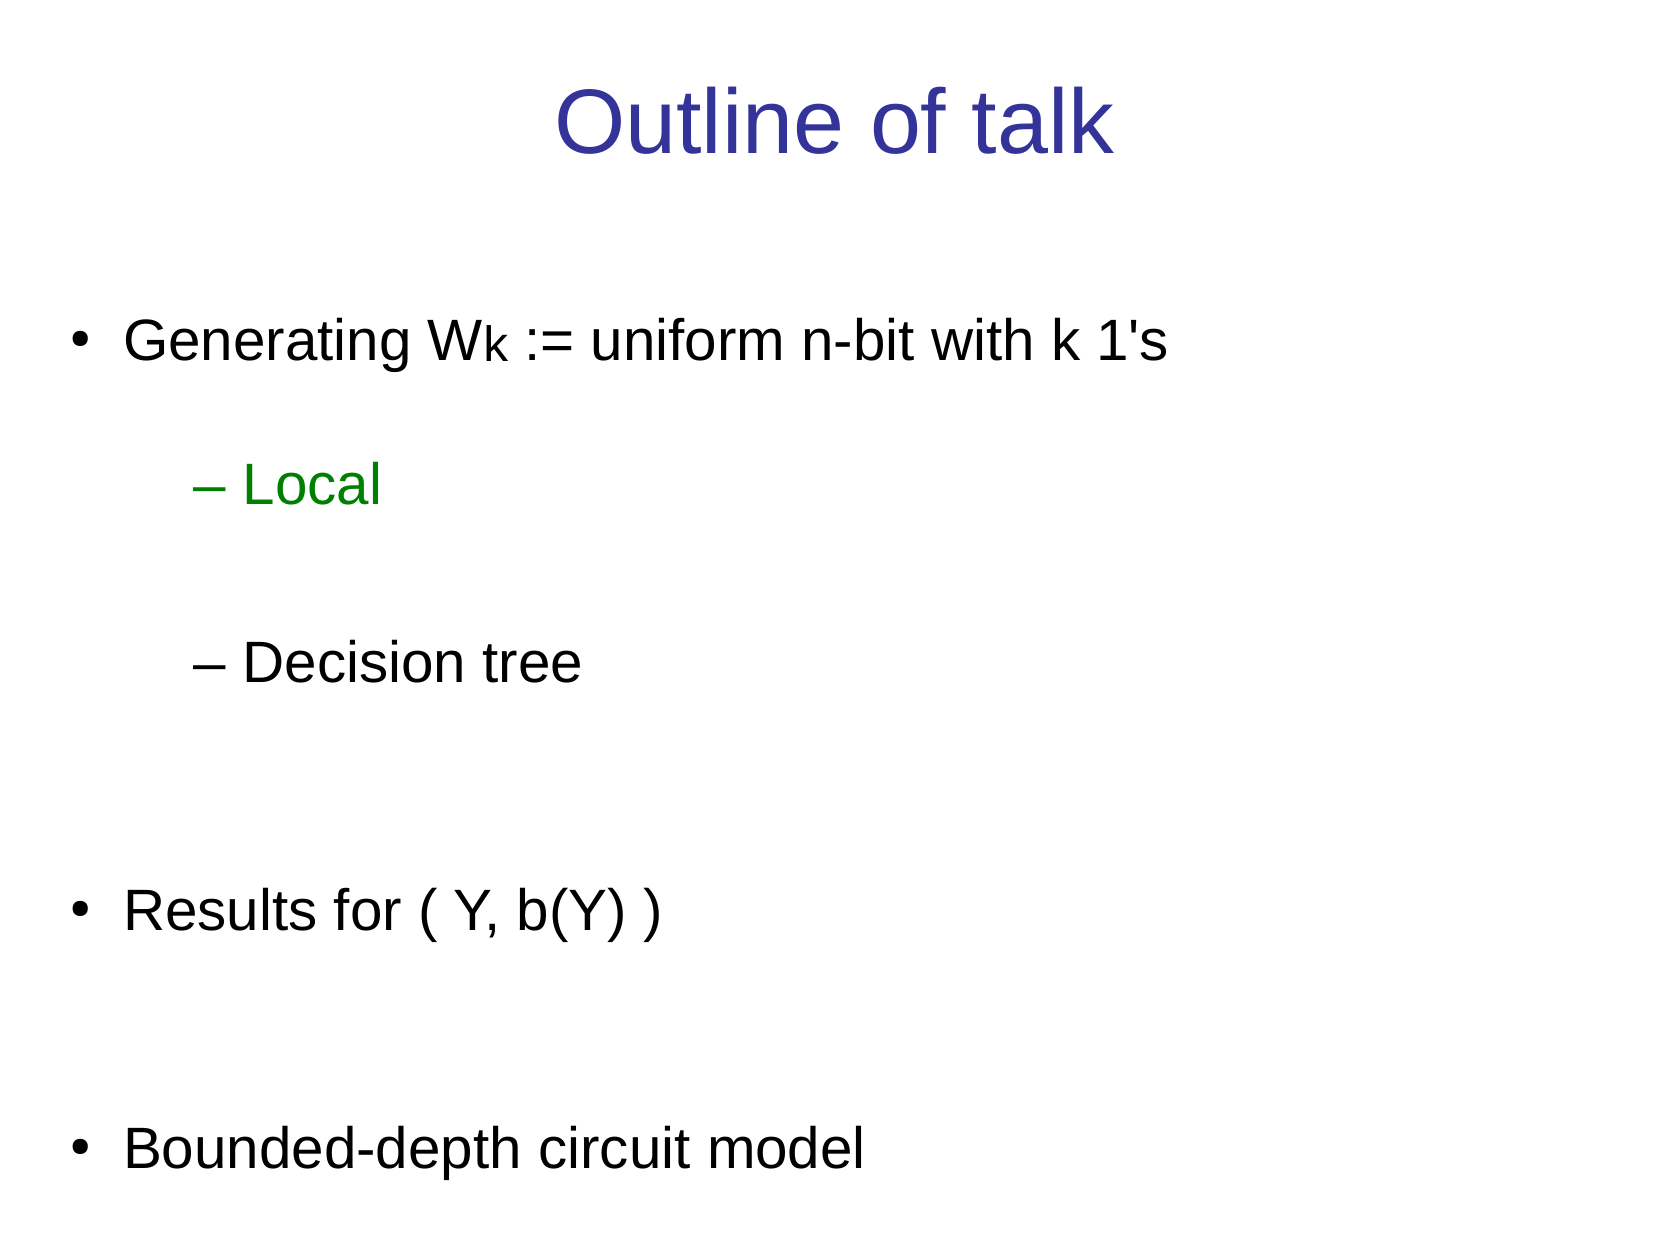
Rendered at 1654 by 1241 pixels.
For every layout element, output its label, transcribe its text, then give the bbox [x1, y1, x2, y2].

title Outline of talk [131, 18, 1538, 226]
list Generating Wk := uniform n-bit with k 1's – Local – Decision tree Results for ( Y, b(Y) ) Bounded-depth circuit model [37, 300, 1613, 1241]
